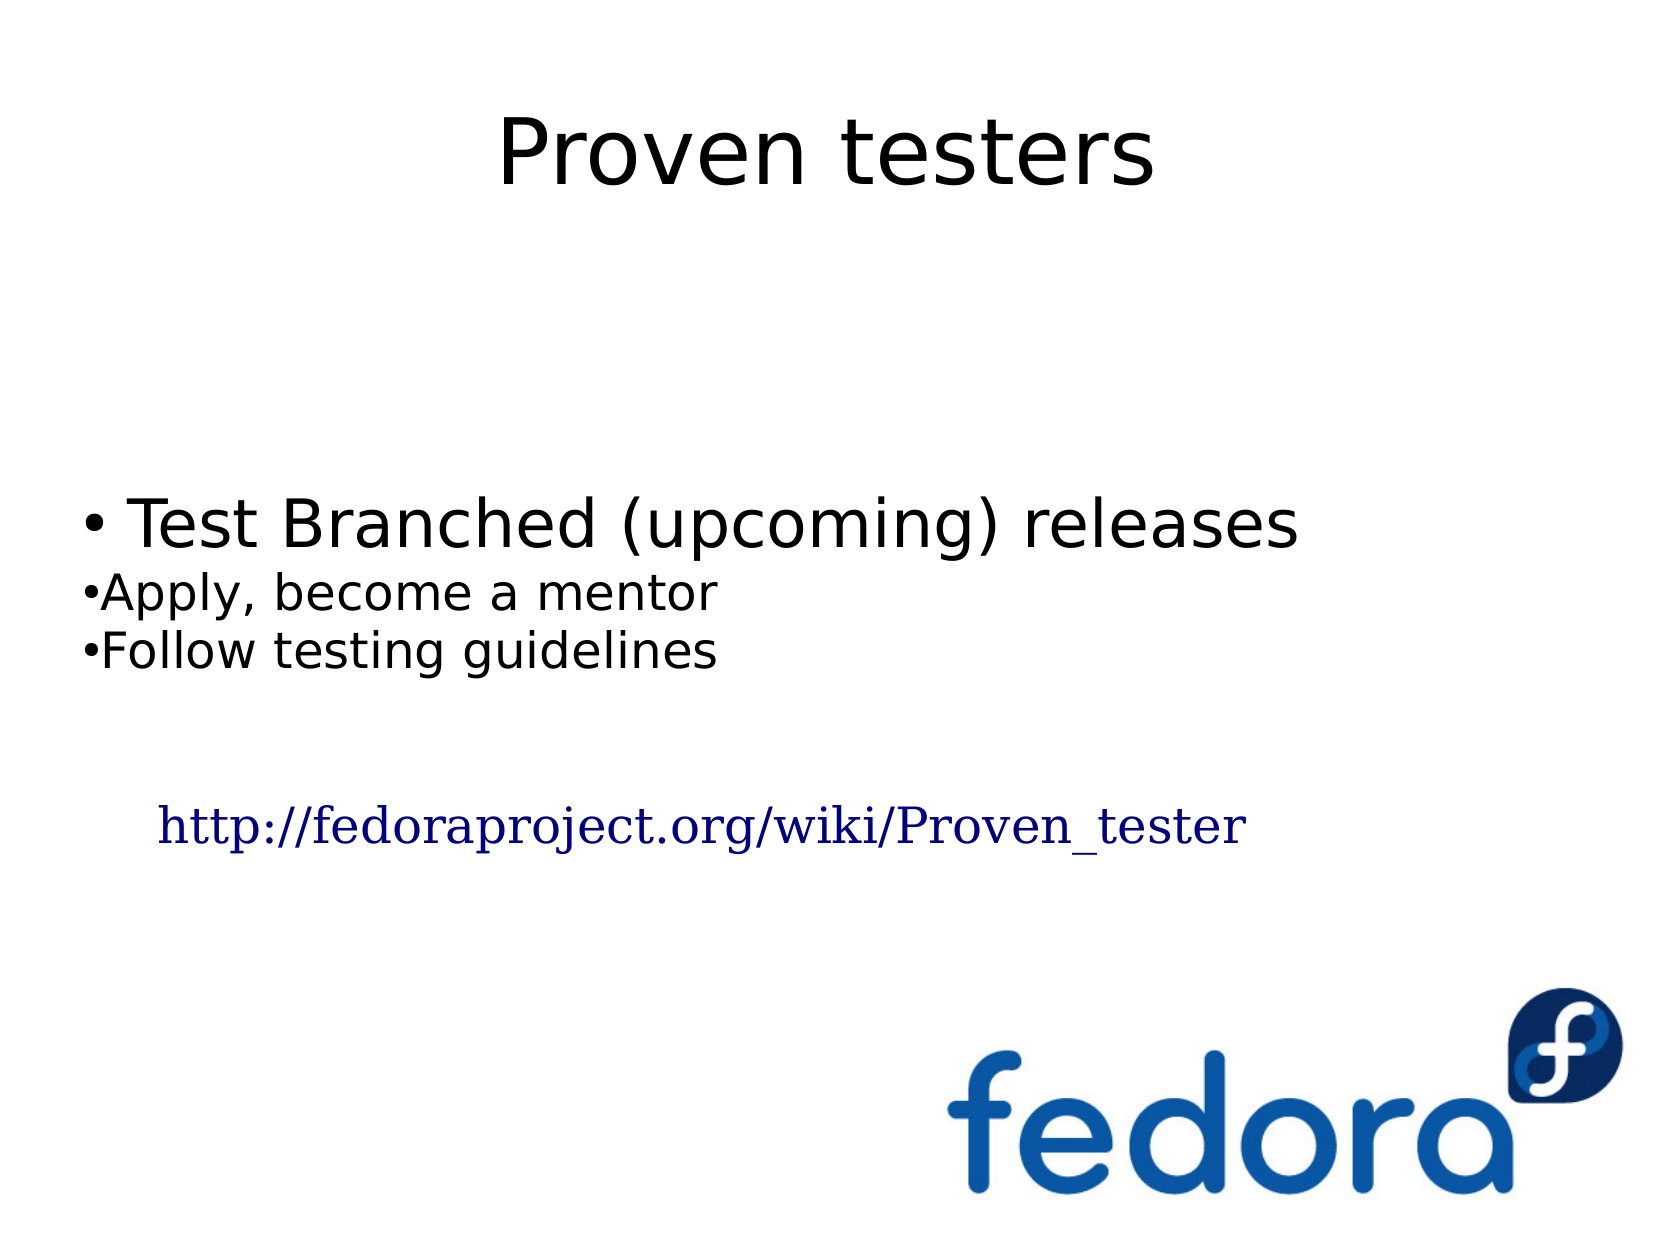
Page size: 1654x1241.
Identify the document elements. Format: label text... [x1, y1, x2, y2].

title Proven testers [82, 49, 1571, 257]
subtitle Test Branched (upcoming) releases Apply, become a mentor Follow testing guidelines http://fedoraproject.org/wiki/Proven_tester [82, 290, 1571, 1109]
picture [925, 967, 1638, 1223]
